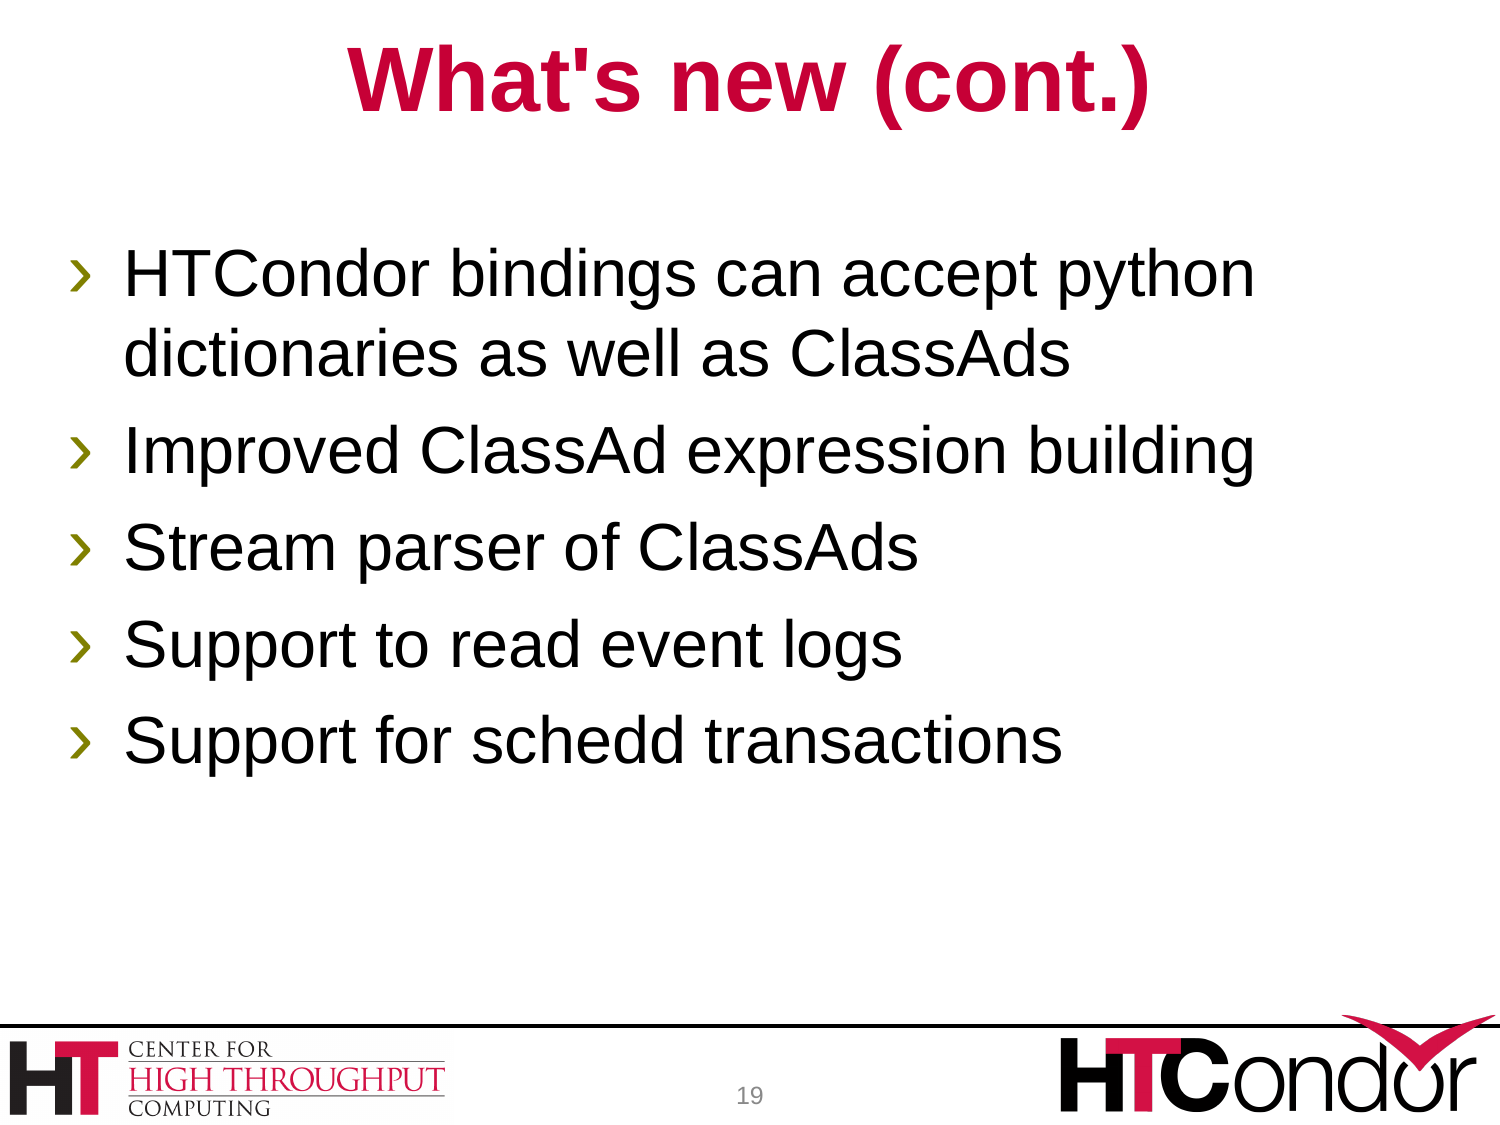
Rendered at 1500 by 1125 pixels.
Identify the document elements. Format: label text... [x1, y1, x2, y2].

picture [0, 1029, 454, 1125]
title What's new (cont.) [0, 0, 1500, 150]
picture [1055, 1014, 1500, 1119]
list HTCondor bindings can accept python dictionaries as well as ClassAds Improved ClassAd expression building Stream parser of ClassAds Support to read event logs Support for schedd transactions [52, 222, 1431, 916]
text_box <number> [575, 1065, 926, 1125]
